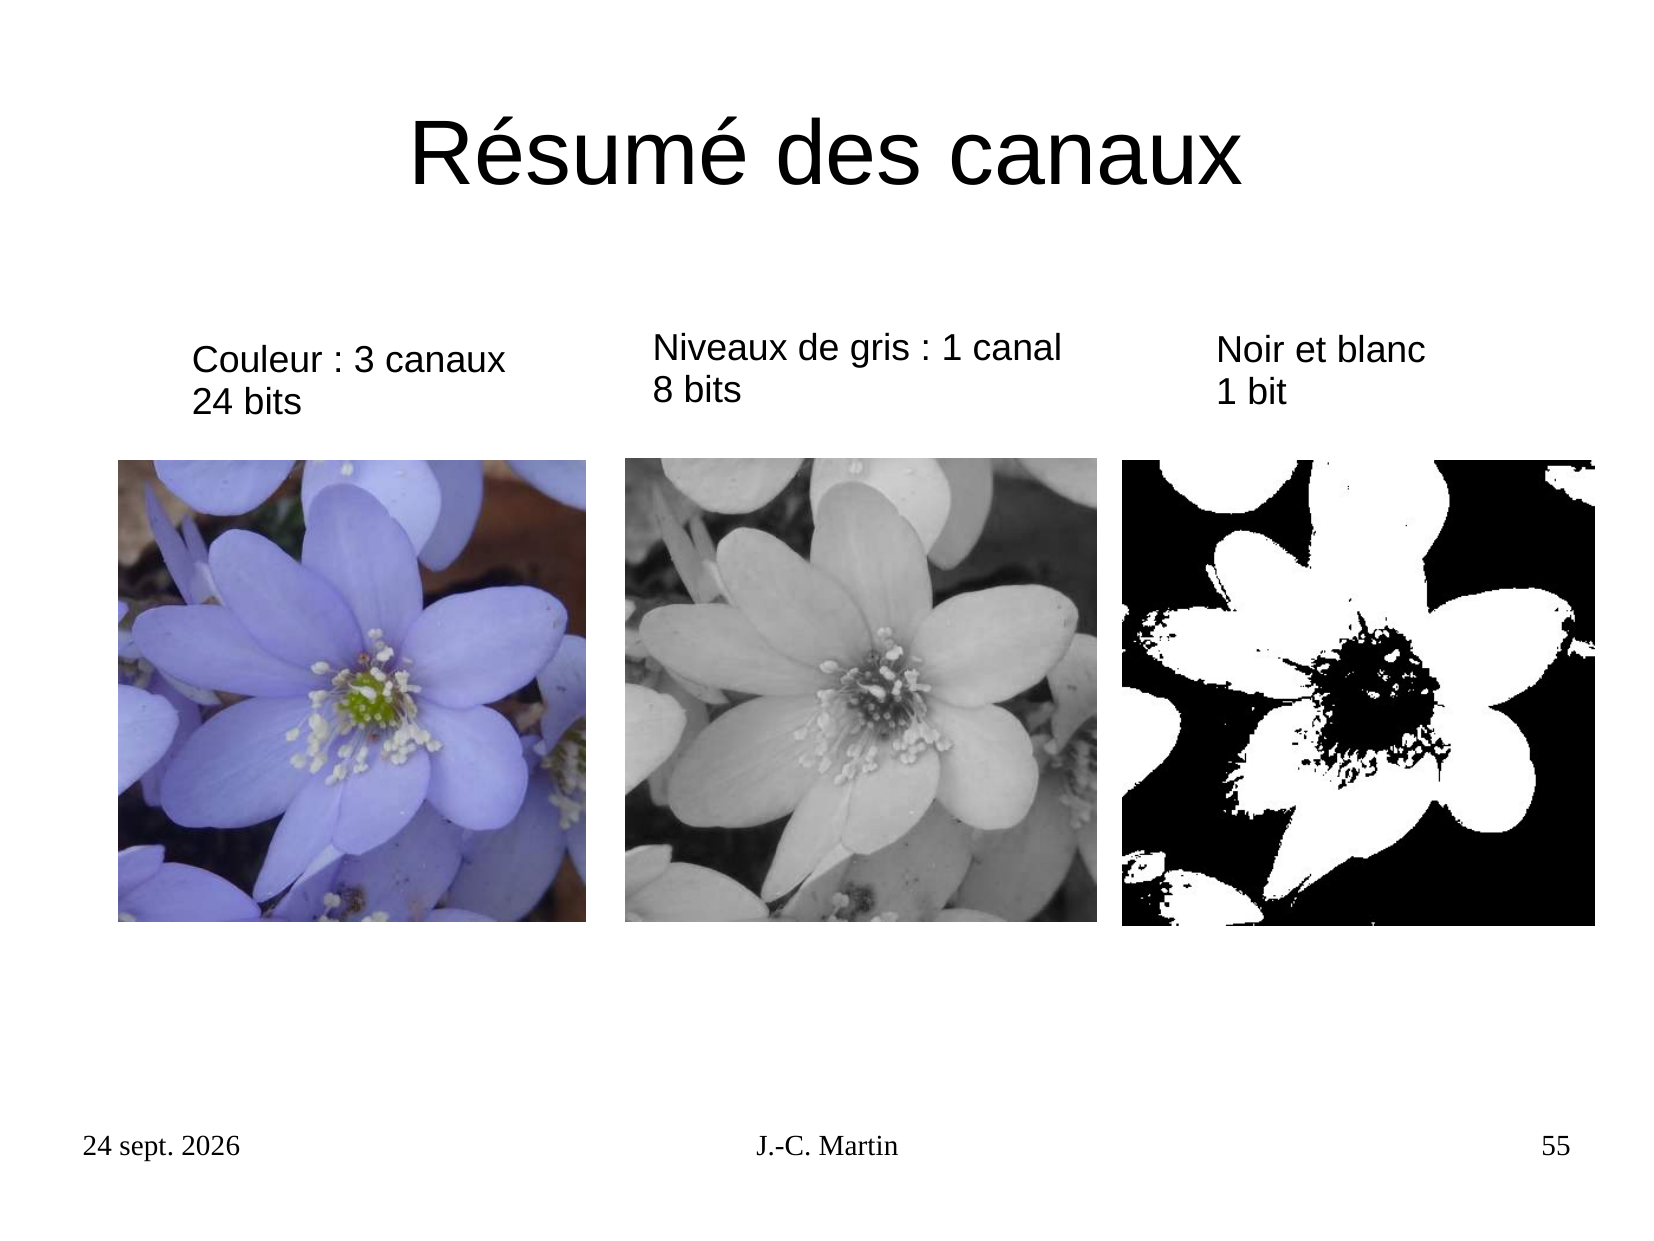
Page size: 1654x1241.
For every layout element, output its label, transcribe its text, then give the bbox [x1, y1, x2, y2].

picture [118, 460, 586, 922]
title Résumé des canaux [82, 49, 1571, 257]
picture [1122, 460, 1595, 926]
picture [625, 458, 1097, 922]
text_box Noir et blanc 1 bit [1201, 321, 1441, 420]
text_box Couleur : 3 canaux 24 bits [177, 330, 521, 430]
text_box Niveaux de gris : 1 canal 8 bits [637, 318, 1078, 418]
